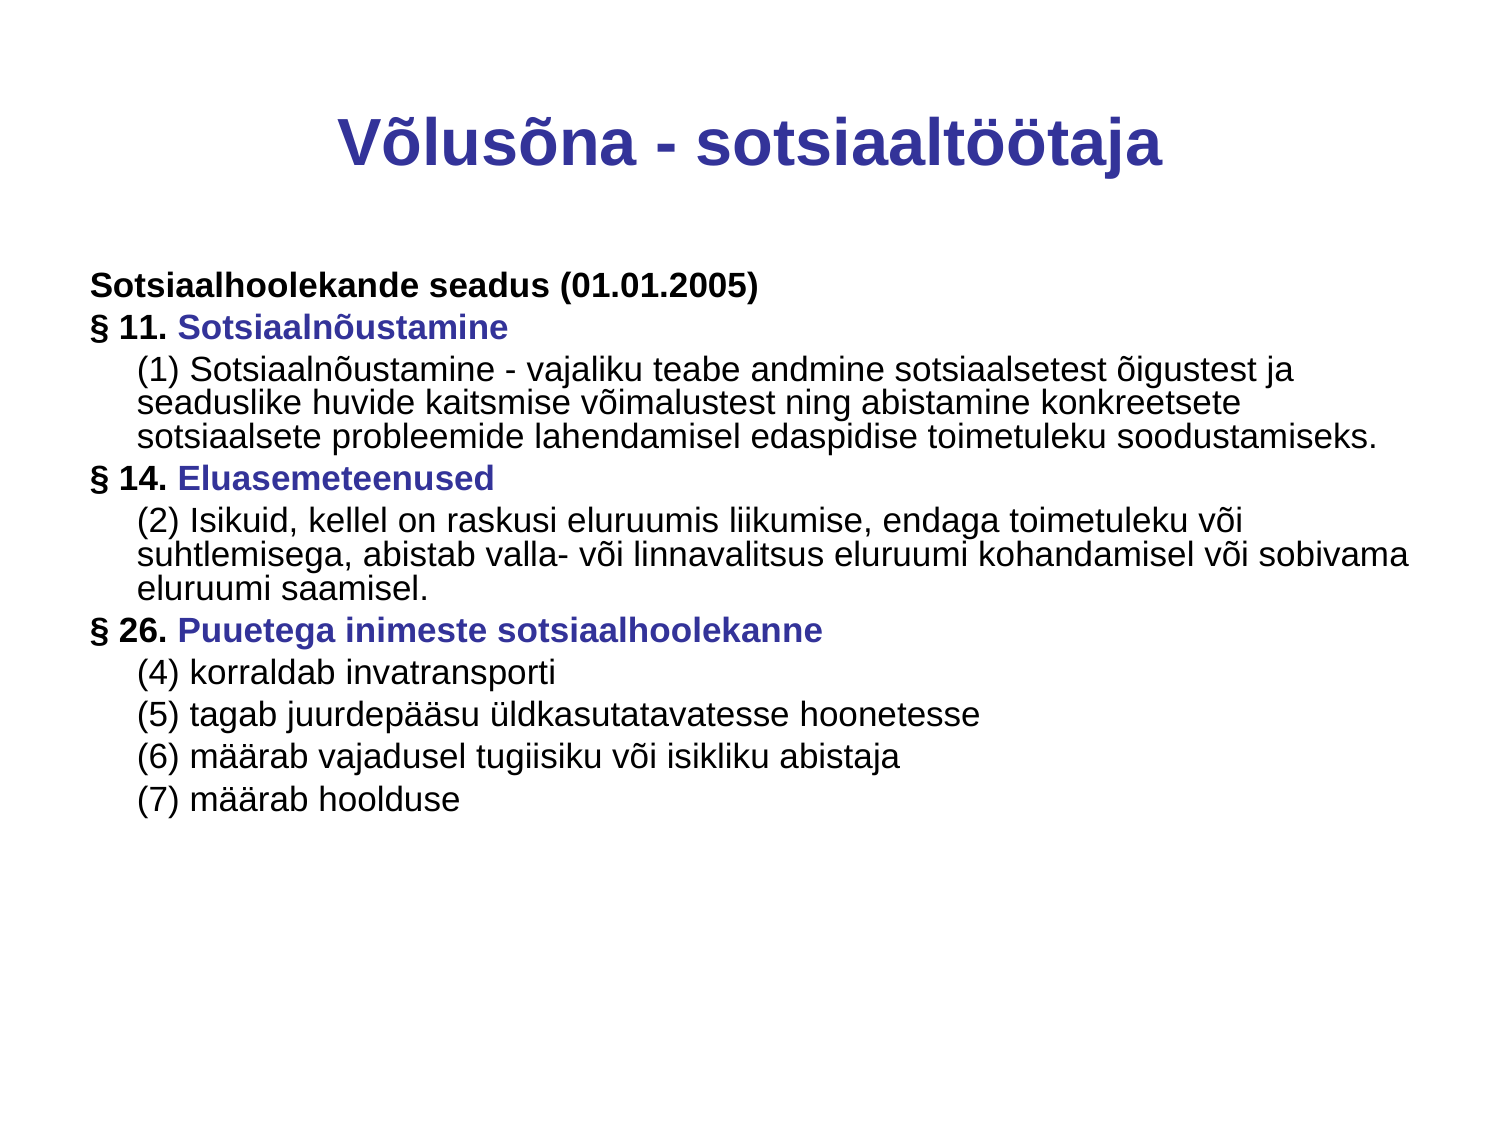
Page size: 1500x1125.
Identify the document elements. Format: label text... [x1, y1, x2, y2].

list Sotsiaalhoolekande seadus (01.01.2005) § 11. Sotsiaalnõustamine (1) Sotsiaalnõustamine - vajaliku teabe andmine sotsiaalsetest õigustest ja seaduslike huvide kaitsmise võimalustest ning abistamine konkreetsete sotsiaalsete probleemide lahendamisel edaspidise toimetuleku soodustamiseks. § 14. Eluasemeteenused (2) Isikuid, kellel on raskusi eluruumis liikumise, endaga toimetuleku või suhtlemisega, abistab valla- või linnavalitsus eluruumi kohandamisel või sobivama eluruumi saamisel. § 26. Puuetega inimeste sotsiaalhoolekanne (4) korraldab invatransporti (5) tagab juurdepääsu üldkasutatavatesse hoonetesse (6) määrab vajadusel tugiisiku või isikliku abistaja (7) määrab hoolduse [75, 262, 1426, 1005]
title Võlusõna - sotsiaaltöötaja [75, 45, 1426, 233]
